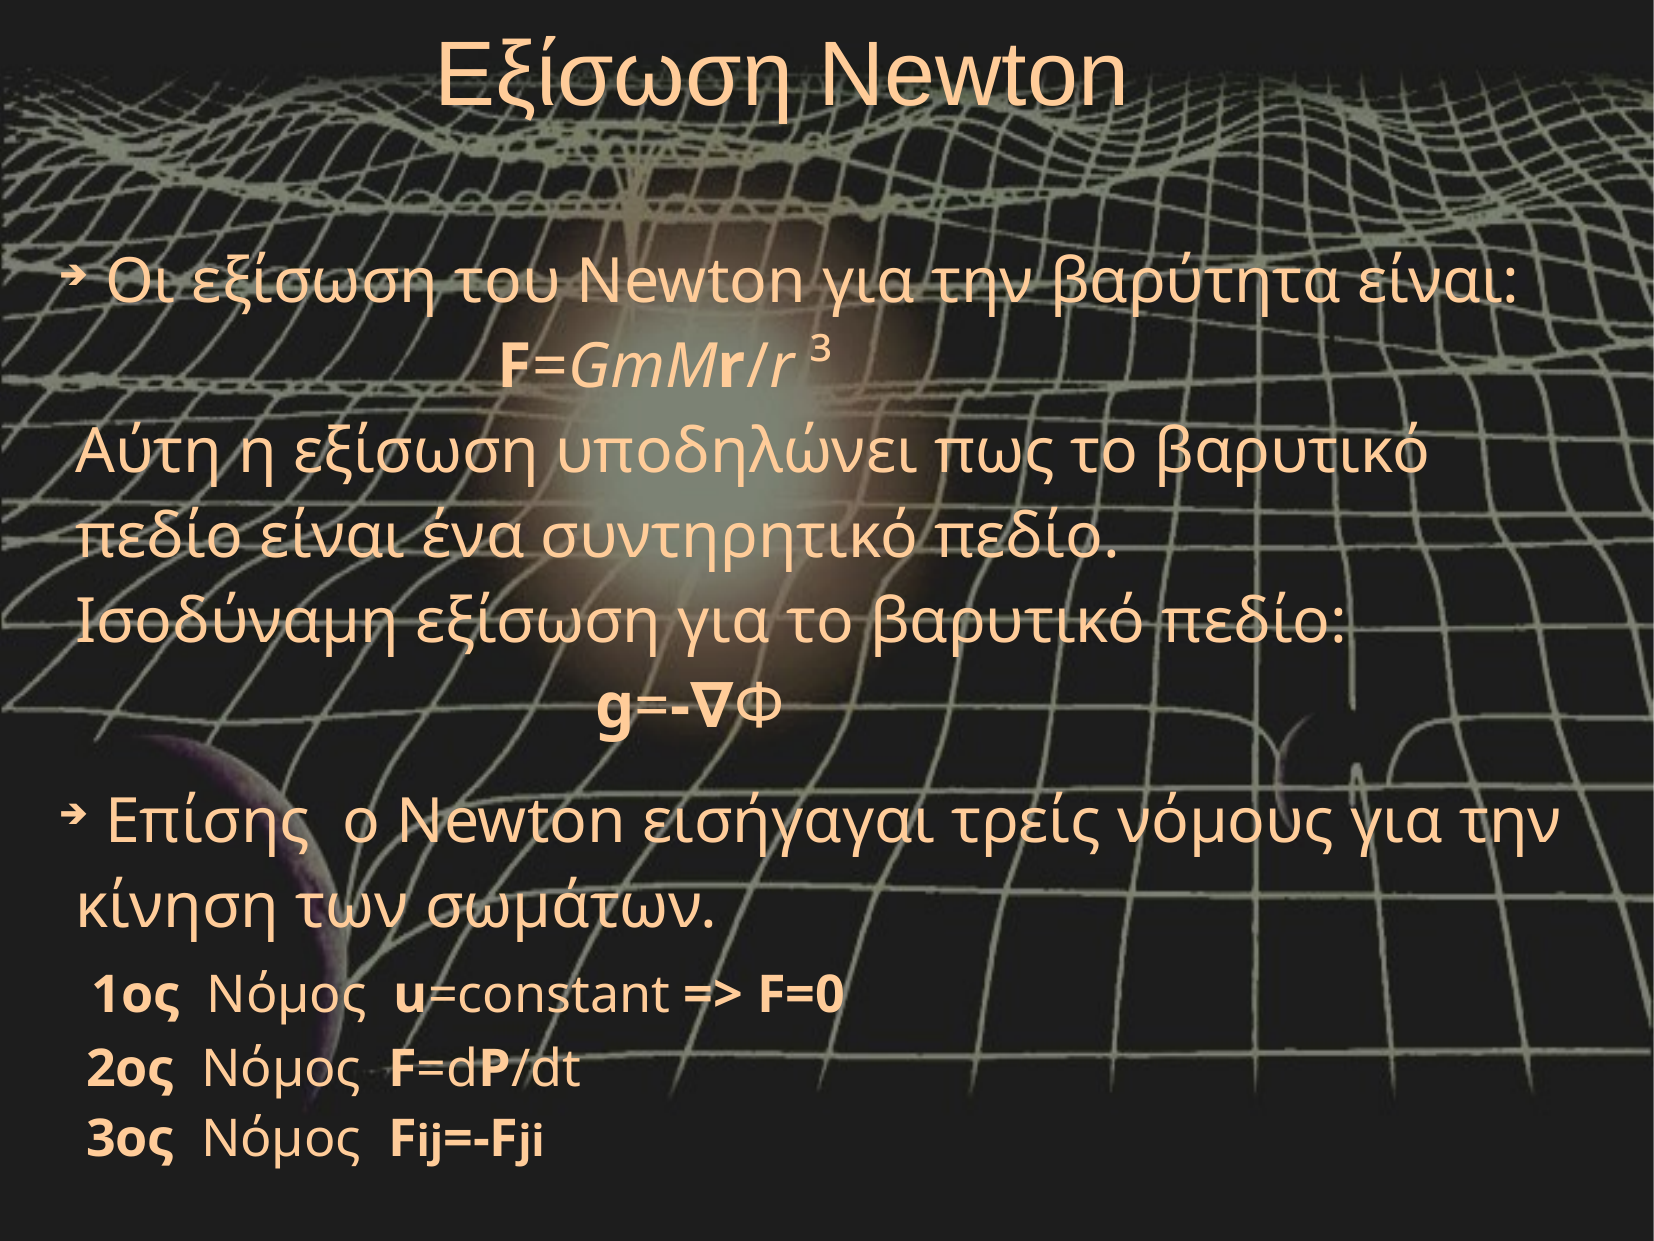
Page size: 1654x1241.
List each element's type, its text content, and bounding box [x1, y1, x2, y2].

picture [0, 0, 1654, 1241]
title Εξίσωση Newton [88, 0, 1477, 178]
list Οι εξίσωση του Newton για την βαρύτητα είναι: F=GmMr/r ³ Αύτη η εξίσωση υποδηλώνει πως το βαρυτικό πεδίο είναι ένα συντηρητικό πεδίο. Ισοδύναμη εξίσωση για το βαρυτικό πεδίο: g=-∇Φ Επίσης ο Newton εισήγαγαι τρείς νόμους για την κίνηση των σωμάτων. 1ος Νόμος u=constant => F=0 2ος Νόμος F=dP/dt 3ος Νόμος Fij=-Fji [59, 236, 1654, 1241]
